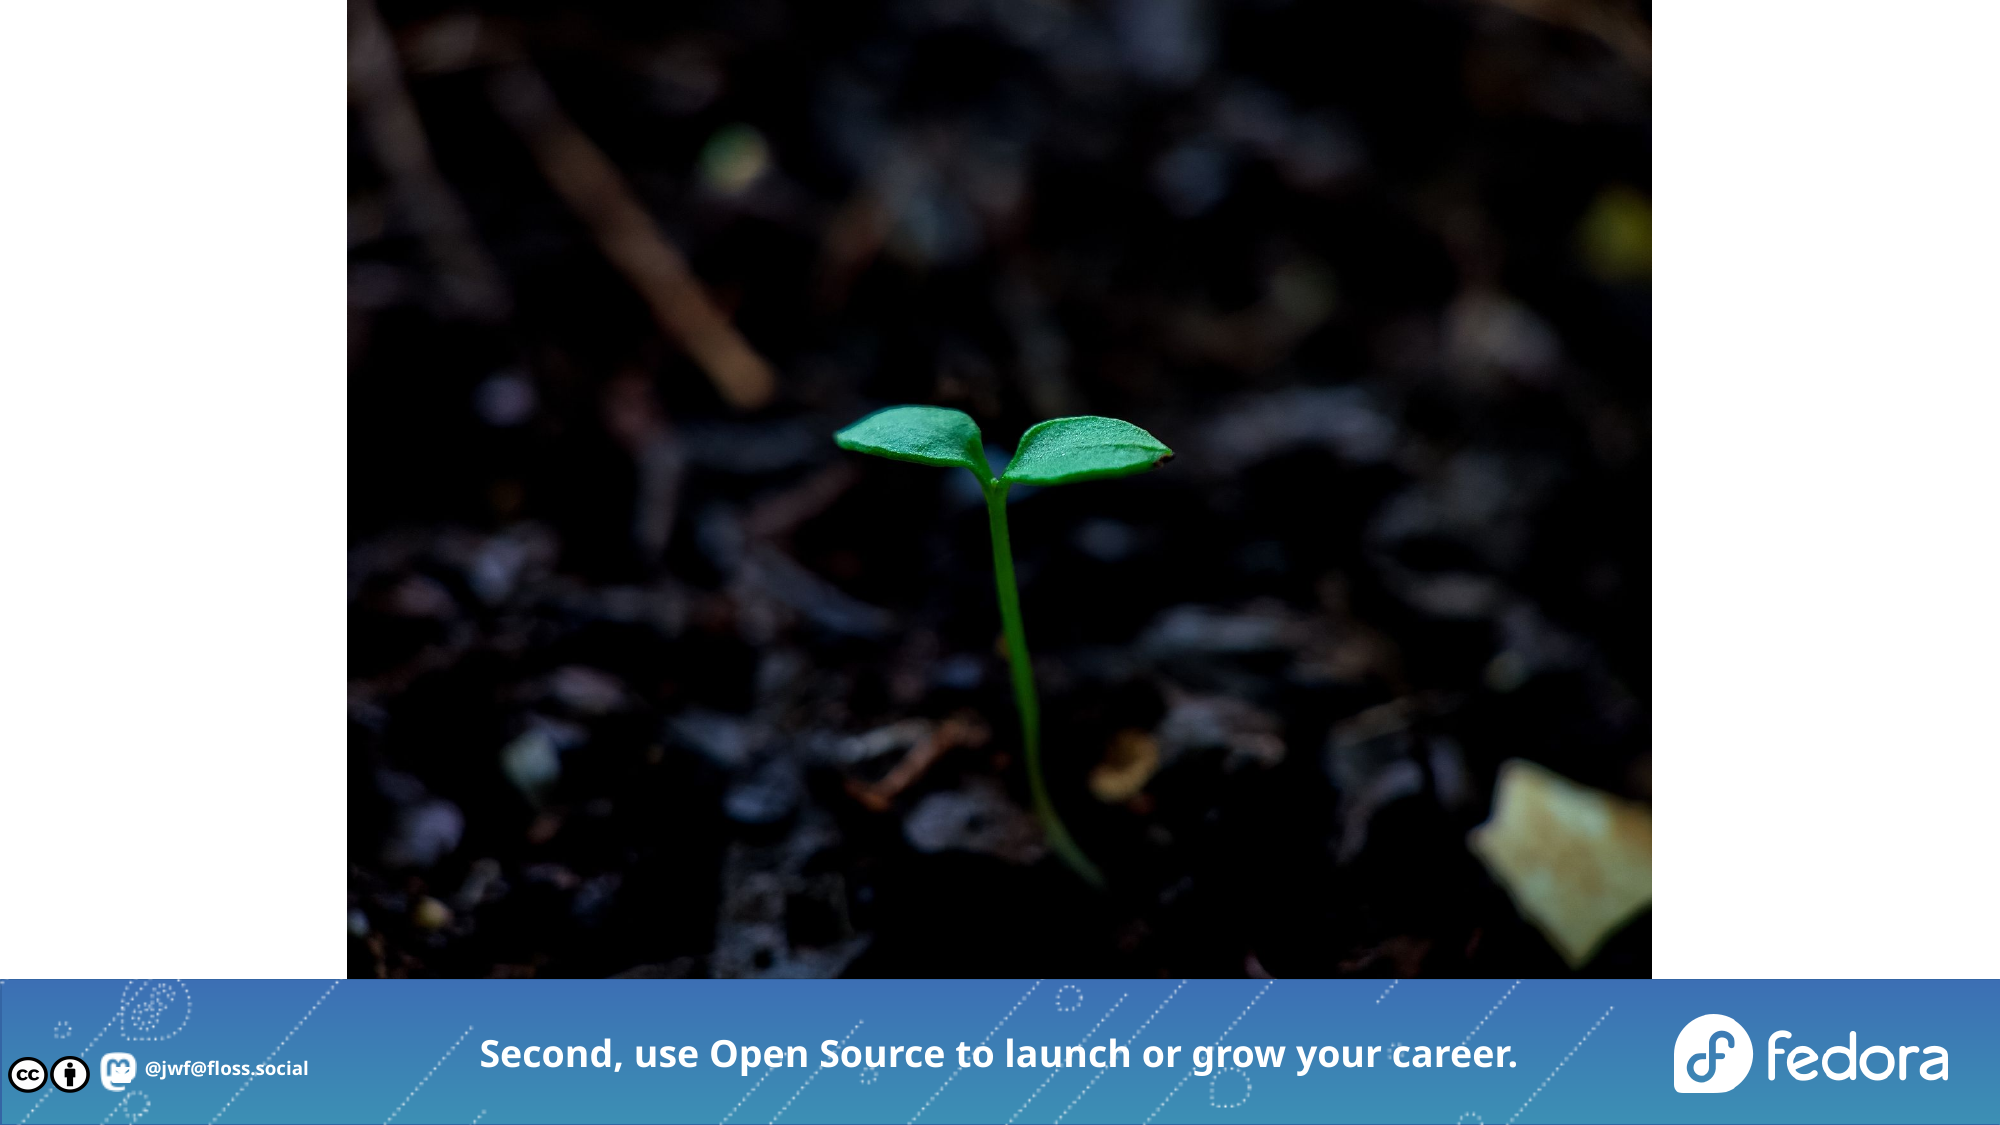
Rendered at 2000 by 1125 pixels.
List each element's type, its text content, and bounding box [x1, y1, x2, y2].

subtitle Second, use Open Source to launch or grow your career. [337, 1018, 1663, 1077]
picture [1674, 1014, 1948, 1093]
picture [0, 0, 1661, 1125]
list @jwf@floss.social [135, 1047, 319, 1084]
